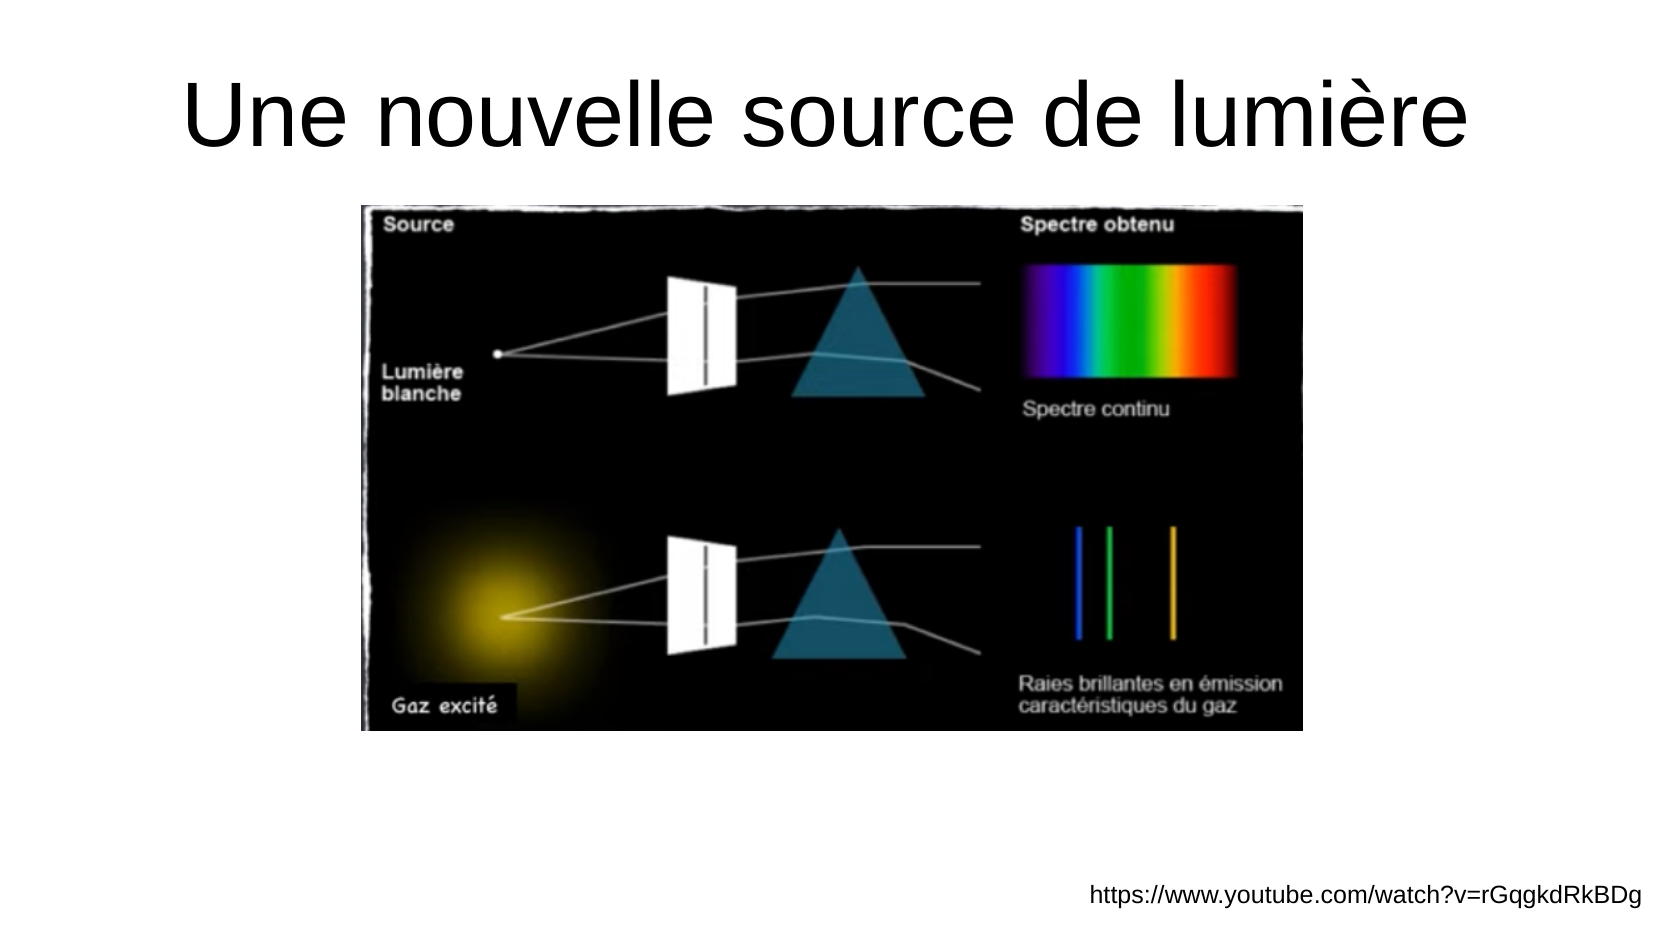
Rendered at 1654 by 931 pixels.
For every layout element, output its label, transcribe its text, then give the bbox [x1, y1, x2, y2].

title Une nouvelle source de lumière [82, 37, 1571, 193]
picture [361, 205, 1303, 731]
text_box https://www.youtube.com/watch?v=rGqgkdRkBDg [1074, 873, 1654, 931]
